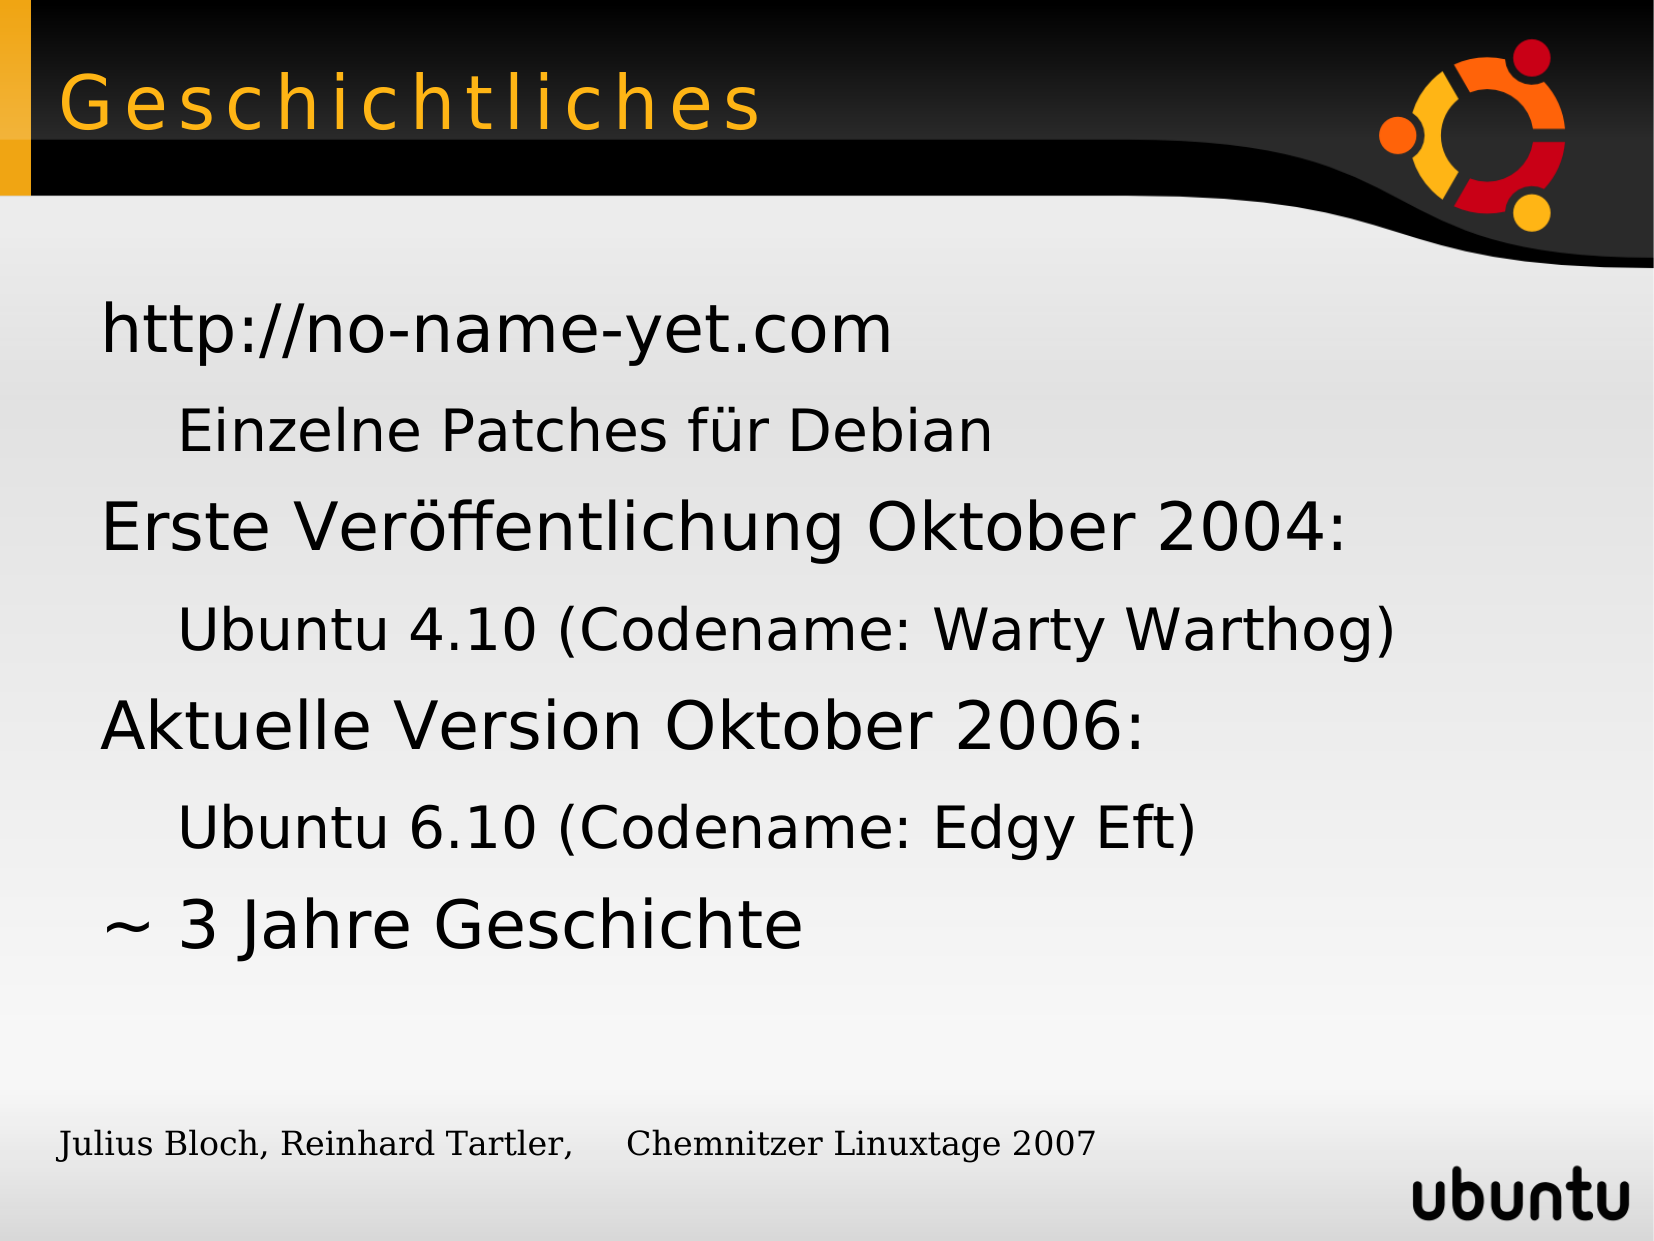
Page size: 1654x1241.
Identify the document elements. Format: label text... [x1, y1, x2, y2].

title Geschichtliches [59, 29, 1270, 178]
list http://no-name-yet.com Einzelne Patches für Debian Erste Veröffentlichung Oktober 2004: Ubuntu 4.10 (Codename: Warty Warthog) Aktuelle Version Oktober 2006: Ubuntu 6.10 (Codename: Edgy Eft) ~ 3 Jahre Geschichte [82, 290, 1571, 1094]
picture [0, 0, 1654, 1241]
